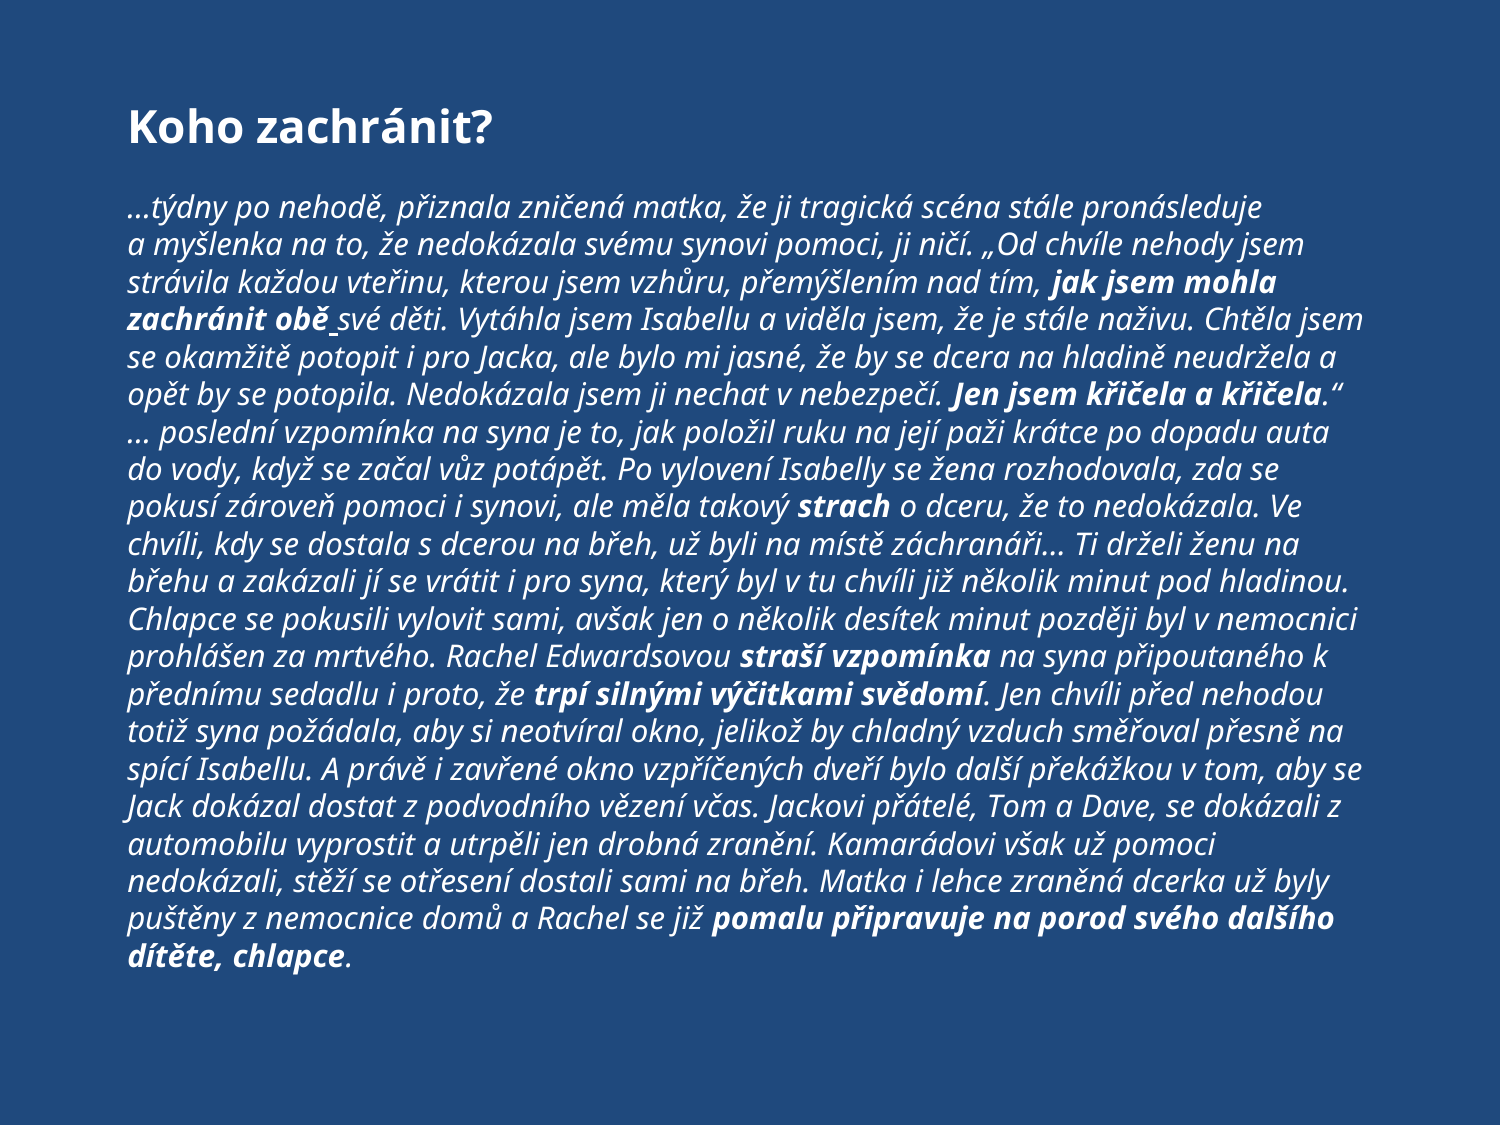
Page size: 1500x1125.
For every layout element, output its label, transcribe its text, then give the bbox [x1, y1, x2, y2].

title Koho zachránit? …týdny po nehodě, přiznala zničená matka, že ji tragická scéna stále pronásleduje a myšlenka na to, že nedokázala svému synovi pomoci, ji ničí. „Od chvíle nehody jsem strávila každou vteřinu, kterou jsem vzhůru, přemýšlením nad tím, jak jsem mohla zachránit obě své děti. Vytáhla jsem Isabellu a viděla jsem, že je stále naživu. Chtěla jsem se okamžitě potopit i pro Jacka, ale bylo mi jasné, že by se dcera na hladině neudržela a opět by se potopila. Nedokázala jsem ji nechat v nebezpečí. Jen jsem křičela a křičela.“ … poslední vzpomínka na syna je to, jak položil ruku na její paži krátce po dopadu auta do vody, když se začal vůz potápět. Po vylovení Isabelly se žena rozhodovala, zda se pokusí zároveň pomoci i synovi, ale měla takový strach o dceru, že to nedokázala. Ve chvíli, kdy se dostala s dcerou na břeh, už byli na místě záchranáři… Ti drželi ženu na břehu a zakázali jí se vrátit i pro syna, který byl v tu chvíli již několik minut pod hladinou. Chlapce se pokusili vylovit sami, avšak jen o několik desítek minut později byl v nemocnici prohlášen za mrtvého. Rachel Edwardsovou straší vzpomínka na syna připoutaného k přednímu sedadlu i proto, že trpí silnými výčitkami svědomí. Jen chvíli před nehodou totiž syna požádala, aby si neotvíral okno, jelikož by chladný vzduch směřoval přesně na spící Isabellu. A právě i zavřené okno vzpříčených dveří bylo další překážkou v tom, aby se Jack dokázal dostat z podvodního vězení včas. Jackovi přátelé, Tom a Dave, se dokázali z automobilu vyprostit a utrpěli jen drobná zranění. Kamarádovi však už pomoci nedokázali, stěží se otřesení dostali sami na břeh. Matka i lehce zraněná dcerka už byly puštěny z nemocnice domů a Rachel se již pomalu připravuje na porod svého dalšího dítěte, chlapce. [112, 89, 1388, 1051]
